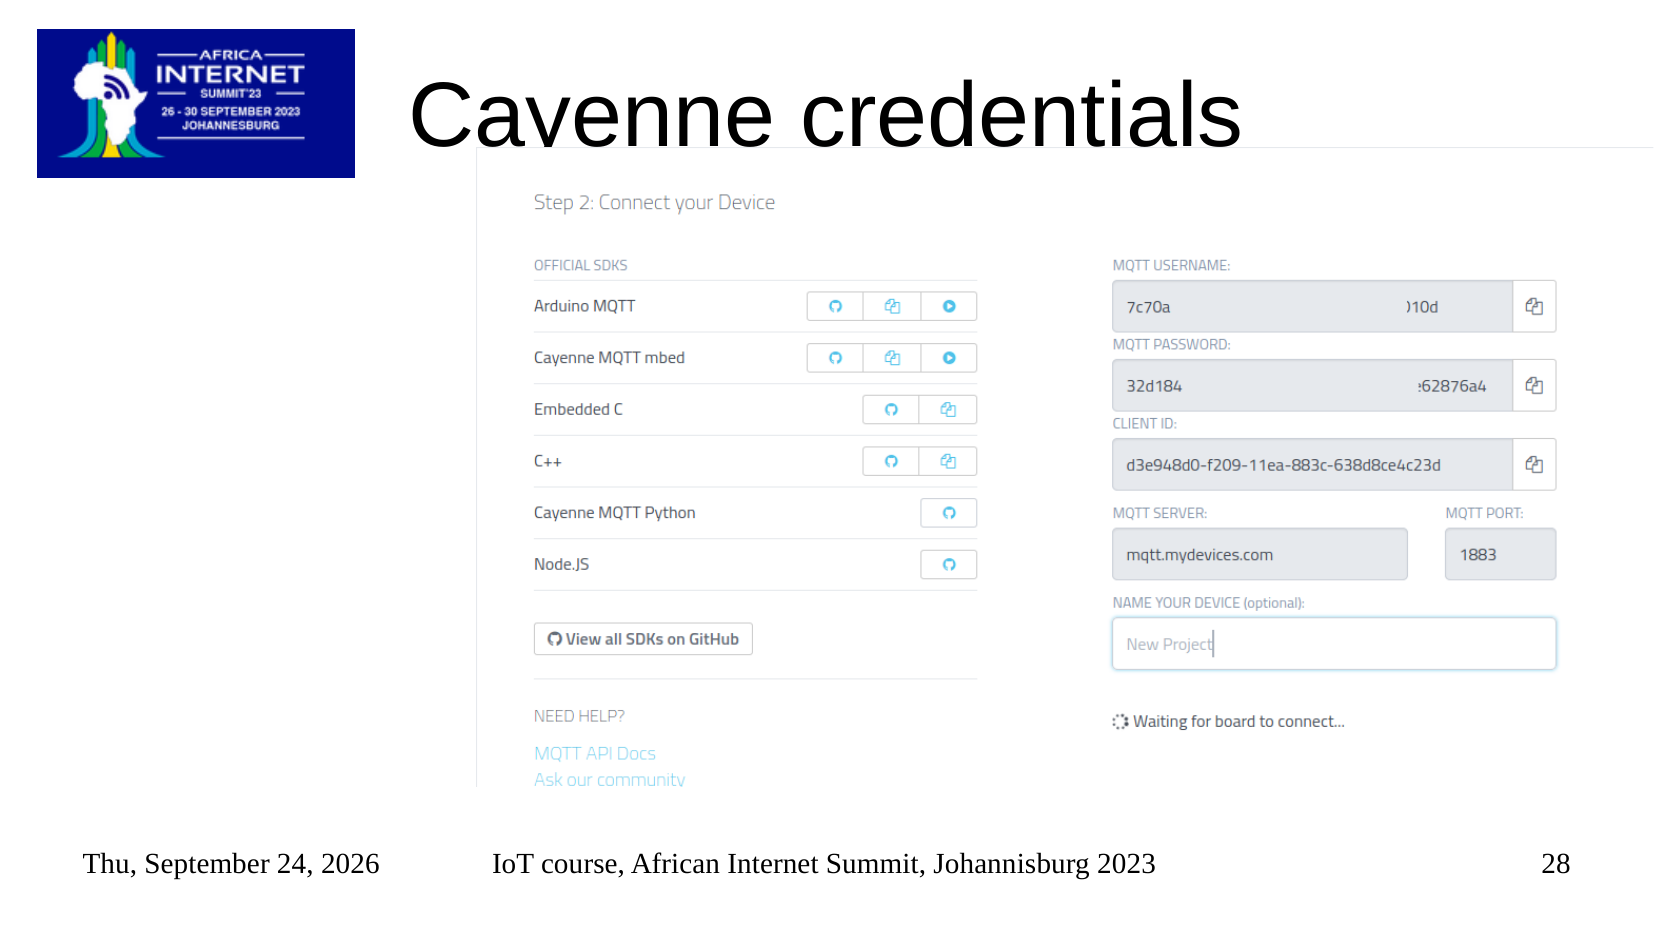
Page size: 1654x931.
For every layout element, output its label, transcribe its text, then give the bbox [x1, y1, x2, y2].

picture [476, 147, 1654, 787]
title Cayenne credentials [82, 37, 1571, 193]
picture [37, 29, 355, 178]
